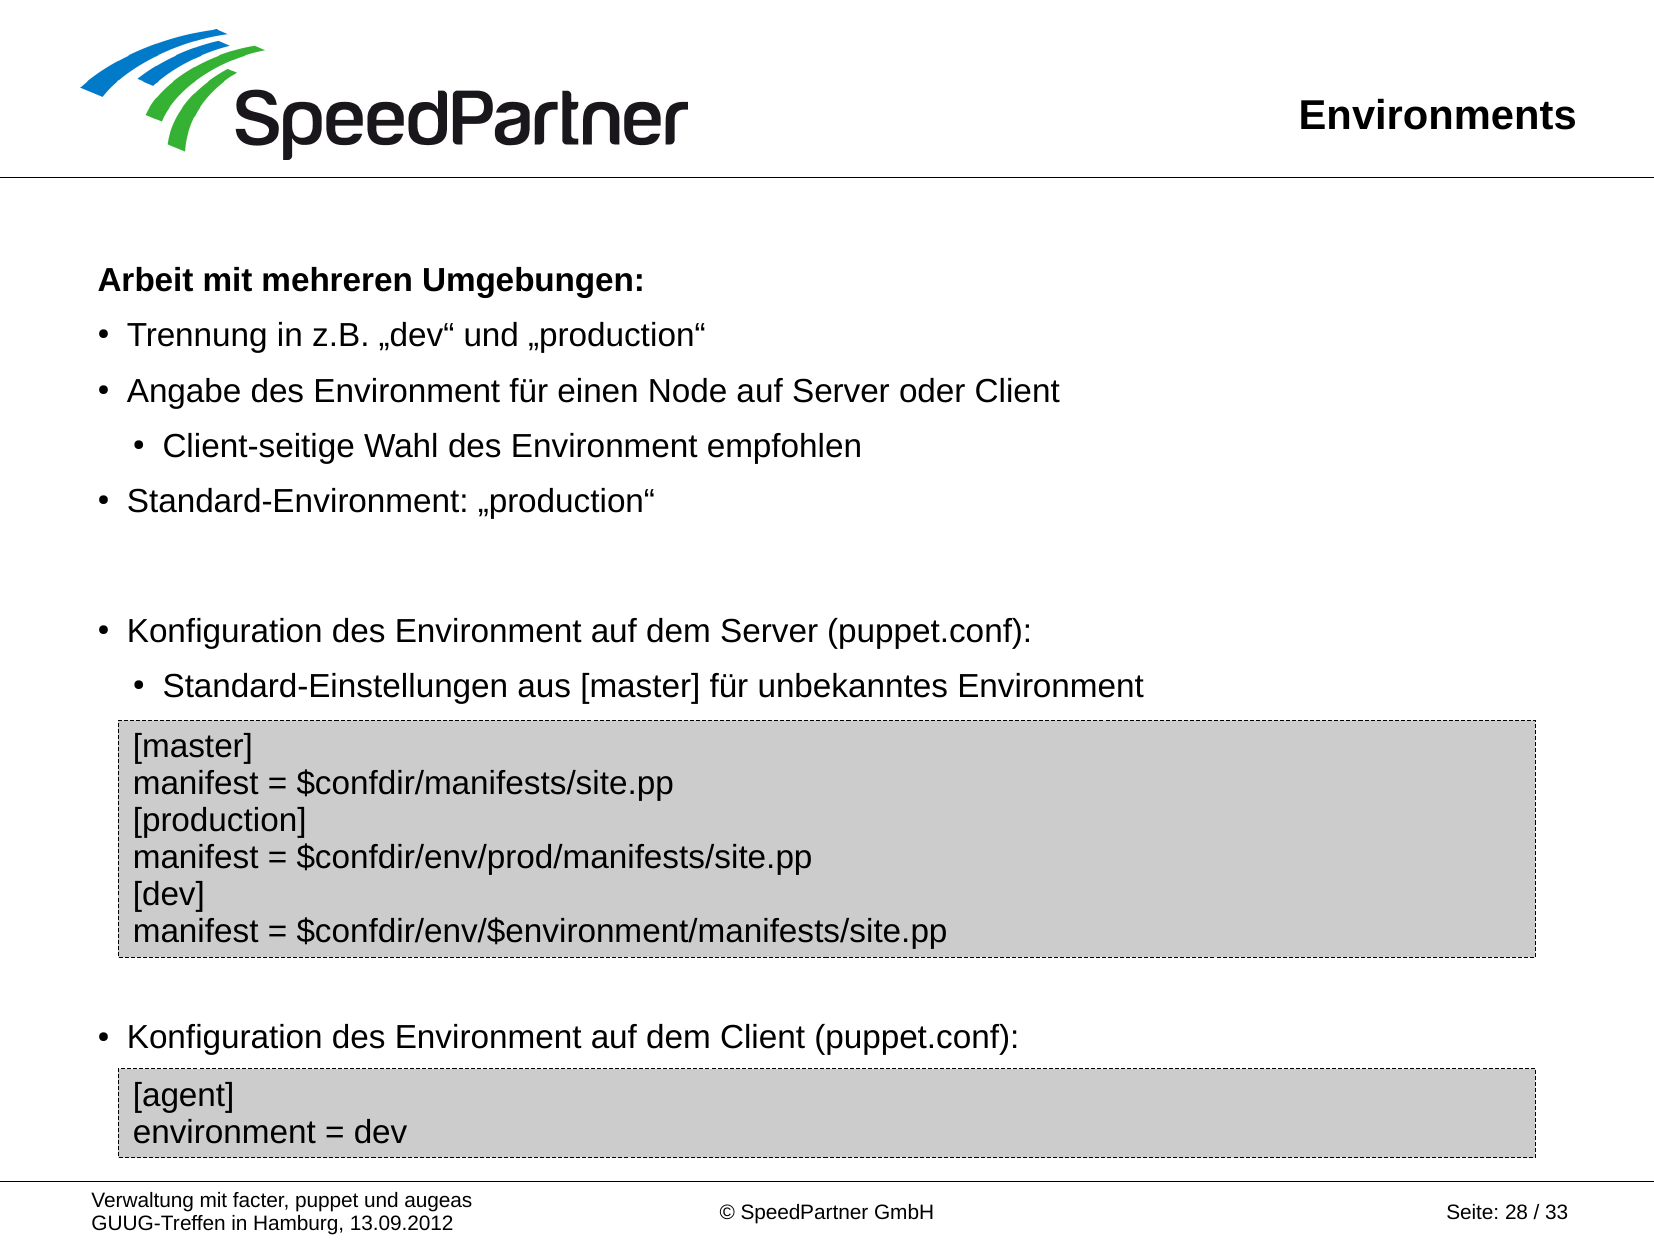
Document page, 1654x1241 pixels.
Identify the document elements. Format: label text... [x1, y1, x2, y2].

text_box Arbeit mit mehreren Umgebungen: Trennung in z.B. „dev“ und „production“ Angabe des Environment für einen Node auf Server oder Client Client-seitige Wahl des Environment empfohlen Standard-Environment: „production“ Konfiguration des Environment auf dem Server (puppet.conf): Standard-Einstellungen aus [master] für unbekanntes Environment Konfiguration des Environment auf dem Client (puppet.conf): [82, 253, 1565, 1177]
title Environments [590, 70, 1577, 160]
text_box [master] manifest = $confdir/manifests/site.pp [production] manifest = $confdir/env/prod/manifests/site.pp [dev] manifest = $confdir/env/$environment/manifests/site.pp [118, 720, 1536, 958]
picture [80, 29, 688, 160]
text_box [agent] environment = dev [118, 1068, 1536, 1158]
